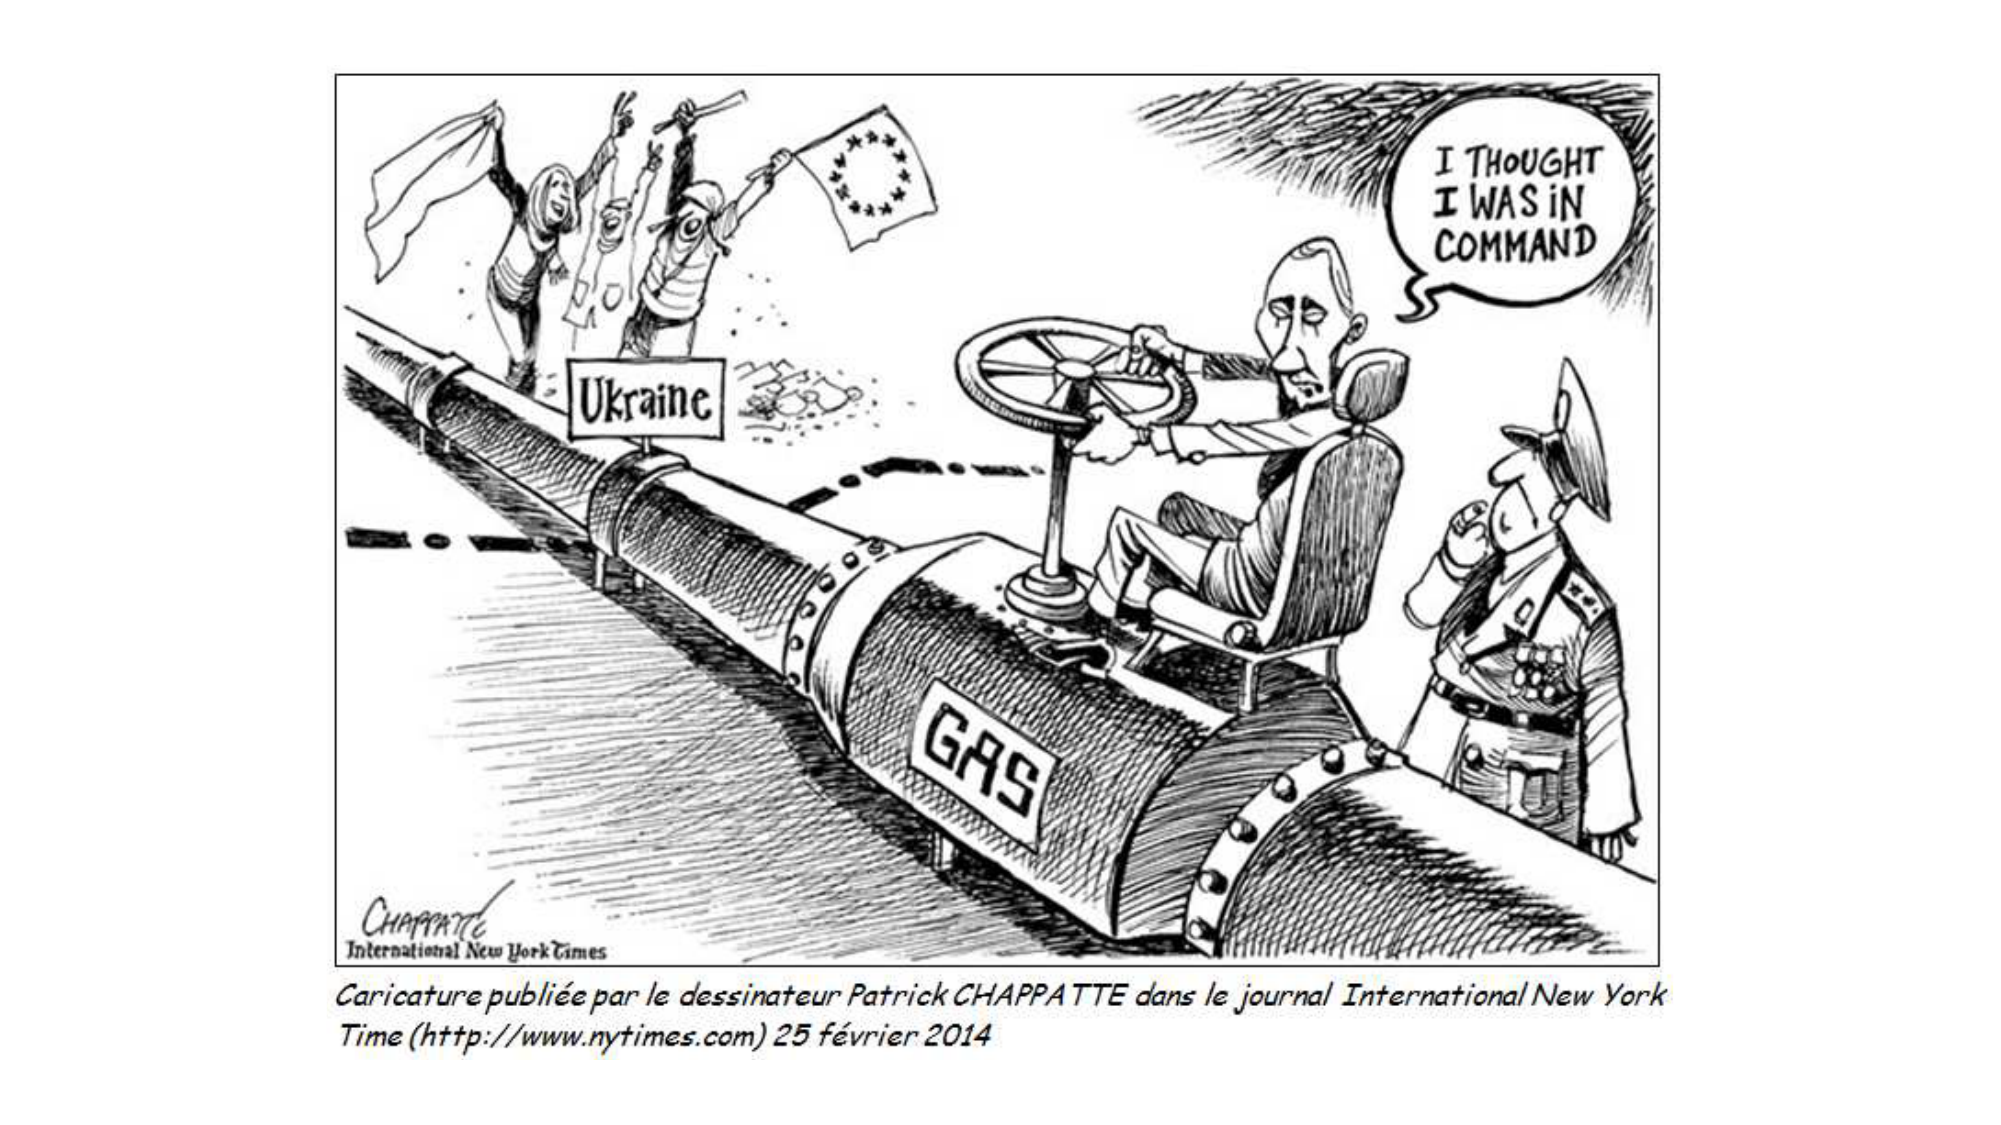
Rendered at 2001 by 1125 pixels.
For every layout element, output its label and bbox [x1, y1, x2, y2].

picture [326, 65, 1674, 1060]
